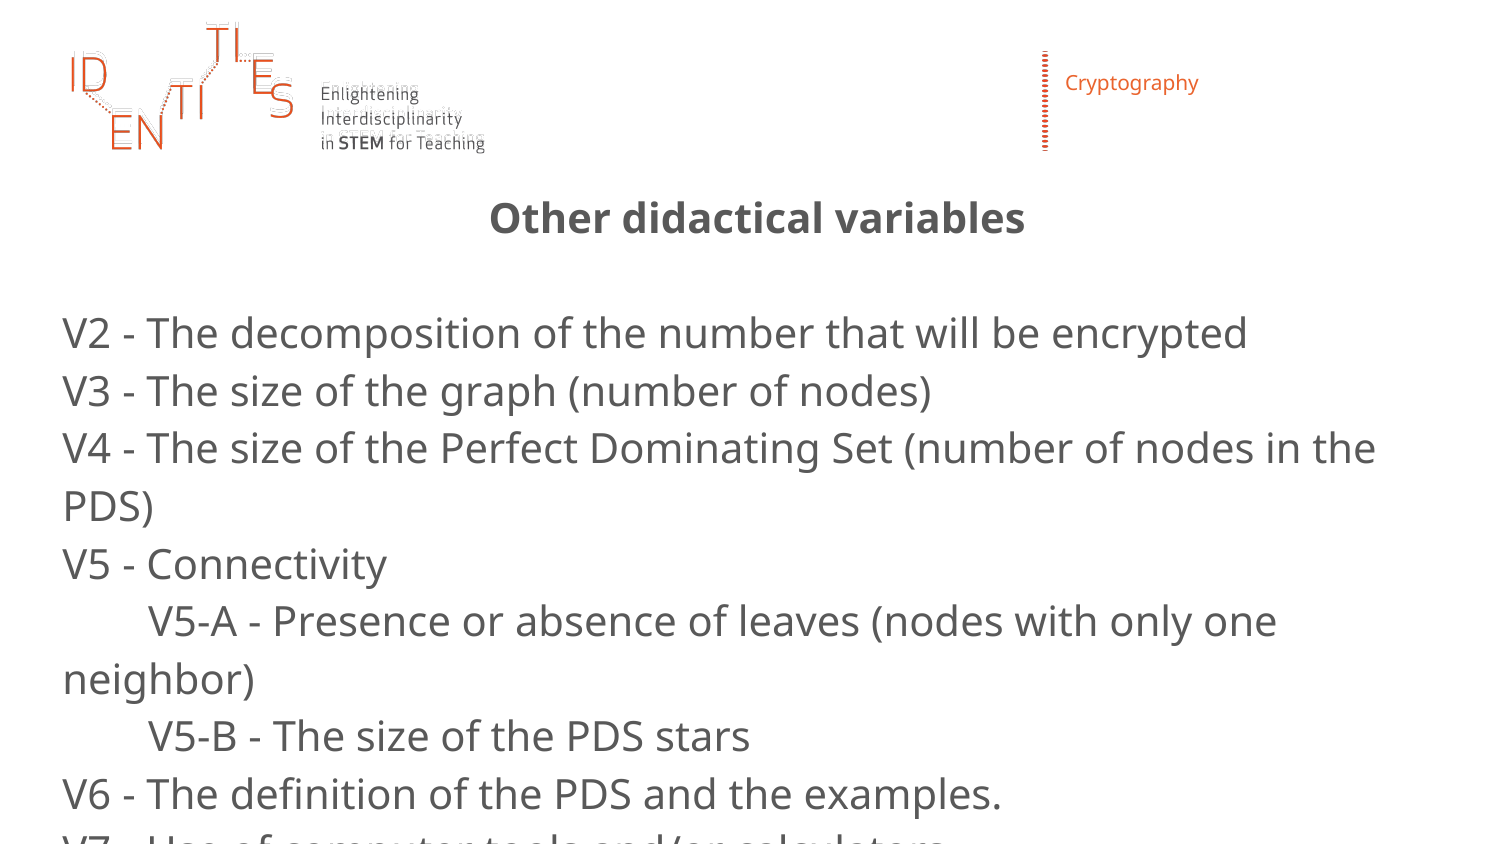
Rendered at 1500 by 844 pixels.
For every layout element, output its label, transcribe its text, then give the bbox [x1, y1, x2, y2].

picture [1042, 51, 1051, 151]
text_box Other didactical variables V2 - The decomposition of the number that will be encrypted V3 - The size of the graph (number of nodes) V4 - The size of the Perfect Dominating Set (number of nodes in the PDS) V5 - Connectivity V5-A - Presence or absence of leaves (nodes with only one neighbor) V5-B - The size of the PDS stars V6 - The definition of the PDS and the examples. V7 - Use of computer tools and/or calculators [47, 177, 1435, 844]
picture [71, 18, 485, 157]
text_box Cryptography [1050, 61, 1472, 168]
